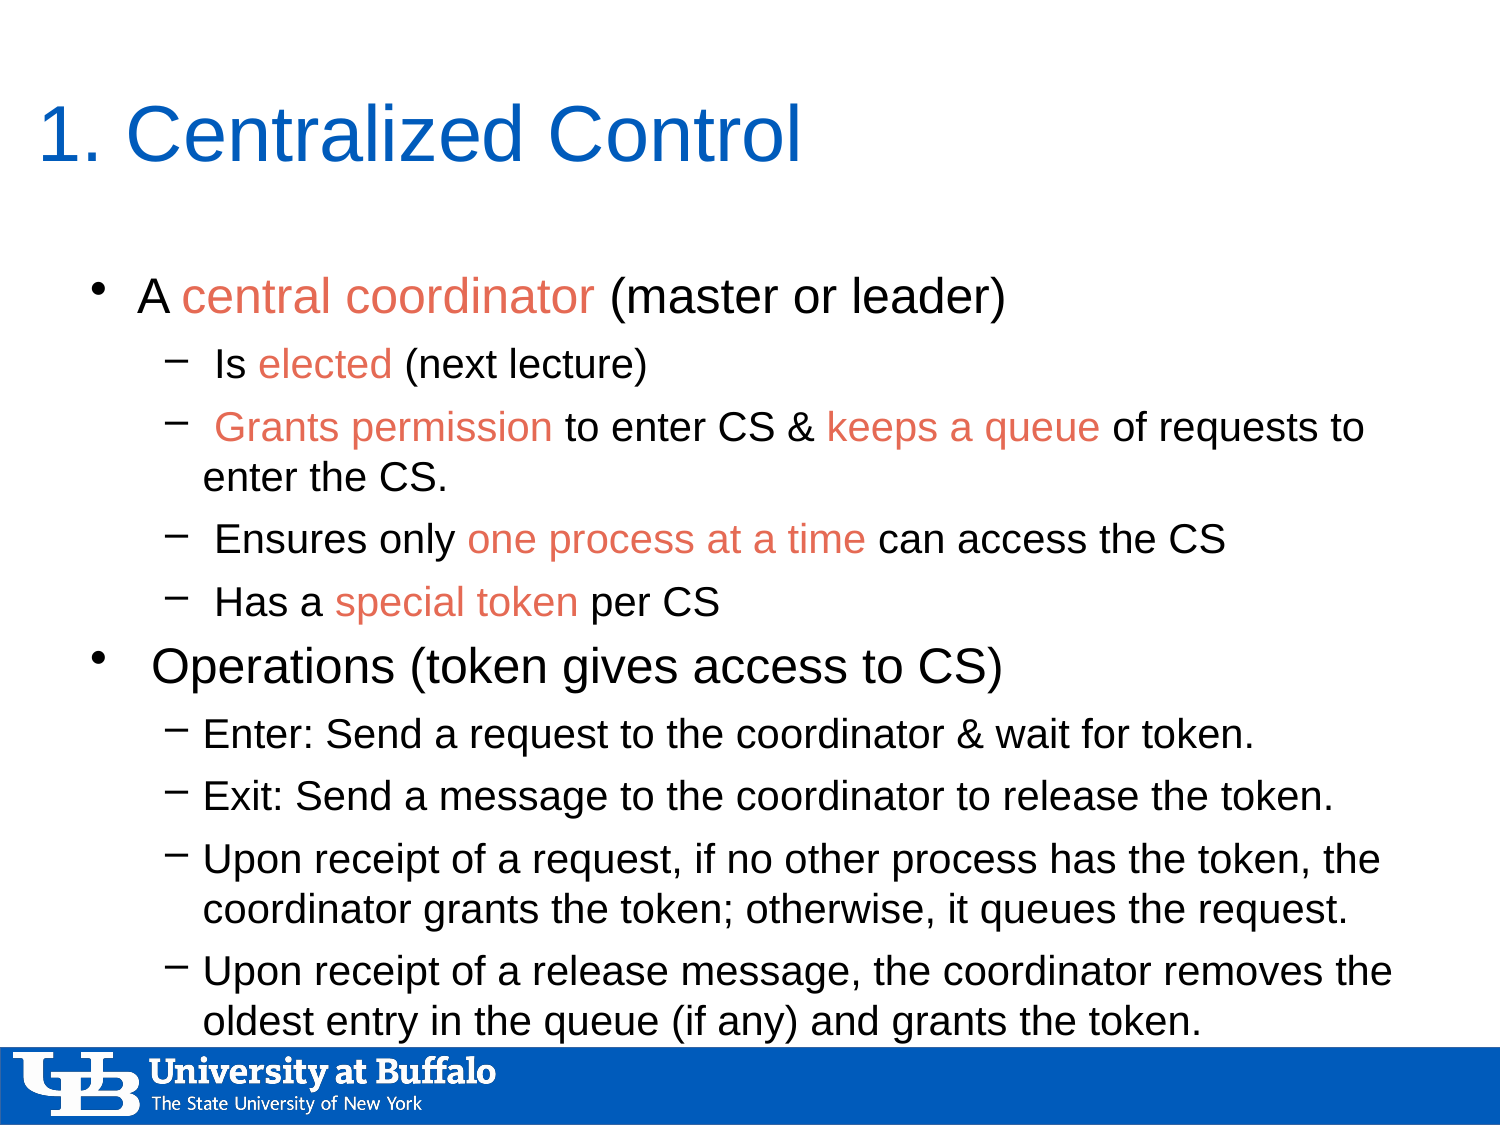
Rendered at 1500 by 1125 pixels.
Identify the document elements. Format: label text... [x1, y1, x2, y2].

title 1. Centralized Control [37, 40, 1388, 228]
list A central coordinator (master or leader) Is elected (next lecture) Grants permission to enter CS & keeps a queue of requests to enter the CS. Ensures only one process at a time can access the CS Has a special token per CS Operations (token gives access to CS) Enter: Send a request to the coordinator & wait for token. Exit: Send a message to the coordinator to release the token. Upon receipt of a request, if no other process has the token, the coordinator grants the token; otherwise, it queues the request. Upon receipt of a release message, the coordinator removes the oldest entry in the queue (if any) and grants the token. [75, 263, 1425, 916]
picture [13, 1052, 496, 1116]
